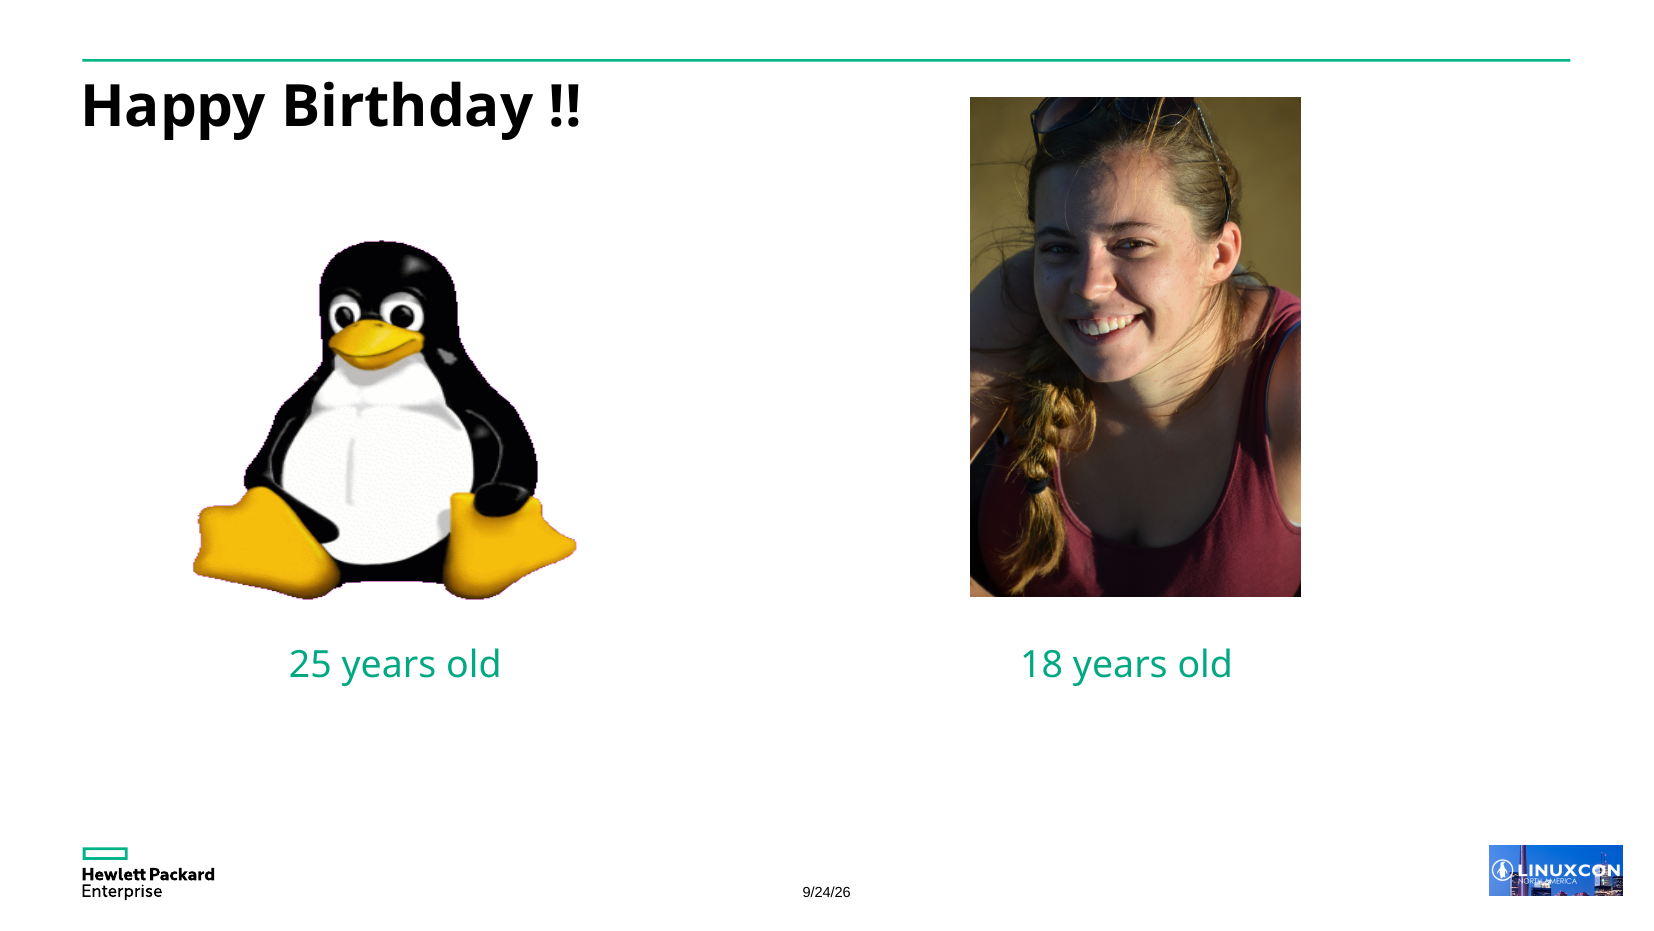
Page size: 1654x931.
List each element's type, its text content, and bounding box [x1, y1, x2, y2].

picture [1489, 845, 1623, 896]
title Happy Birthday !! [80, 45, 995, 167]
text_box 25 years old [289, 637, 518, 696]
picture [155, 197, 658, 631]
picture [970, 97, 1301, 597]
text_box 18 years old [1020, 637, 1250, 696]
